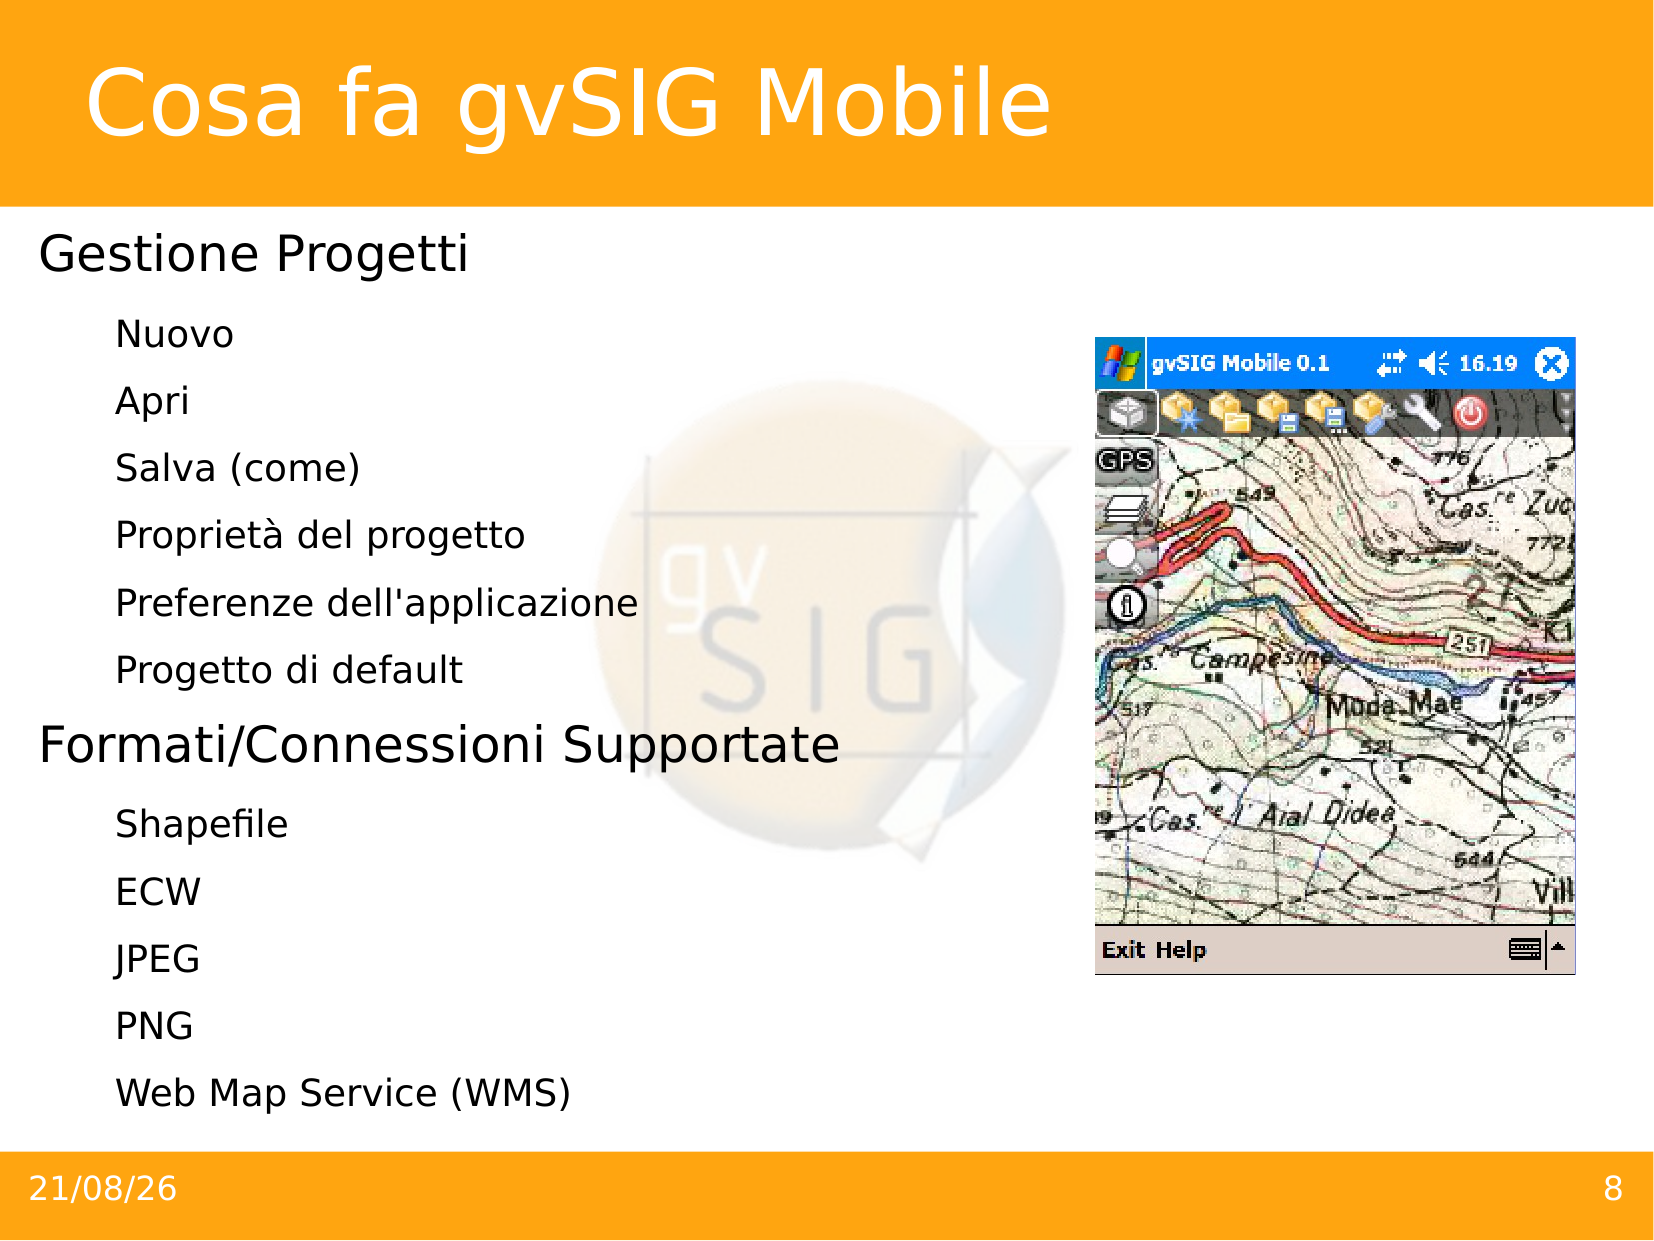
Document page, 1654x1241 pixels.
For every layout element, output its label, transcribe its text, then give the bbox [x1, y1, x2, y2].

picture [1095, 337, 1576, 976]
list Gestione Progetti Nuovo Apri Salva (come) Proprietà del progetto Preferenze dell'applicazione Progetto di default Formati/Connessioni Supportate Shapefile ECW JPEG PNG Web Map Service (WMS) [20, 225, 1388, 1126]
title Cosa fa gvSIG Mobile [84, 0, 1573, 207]
